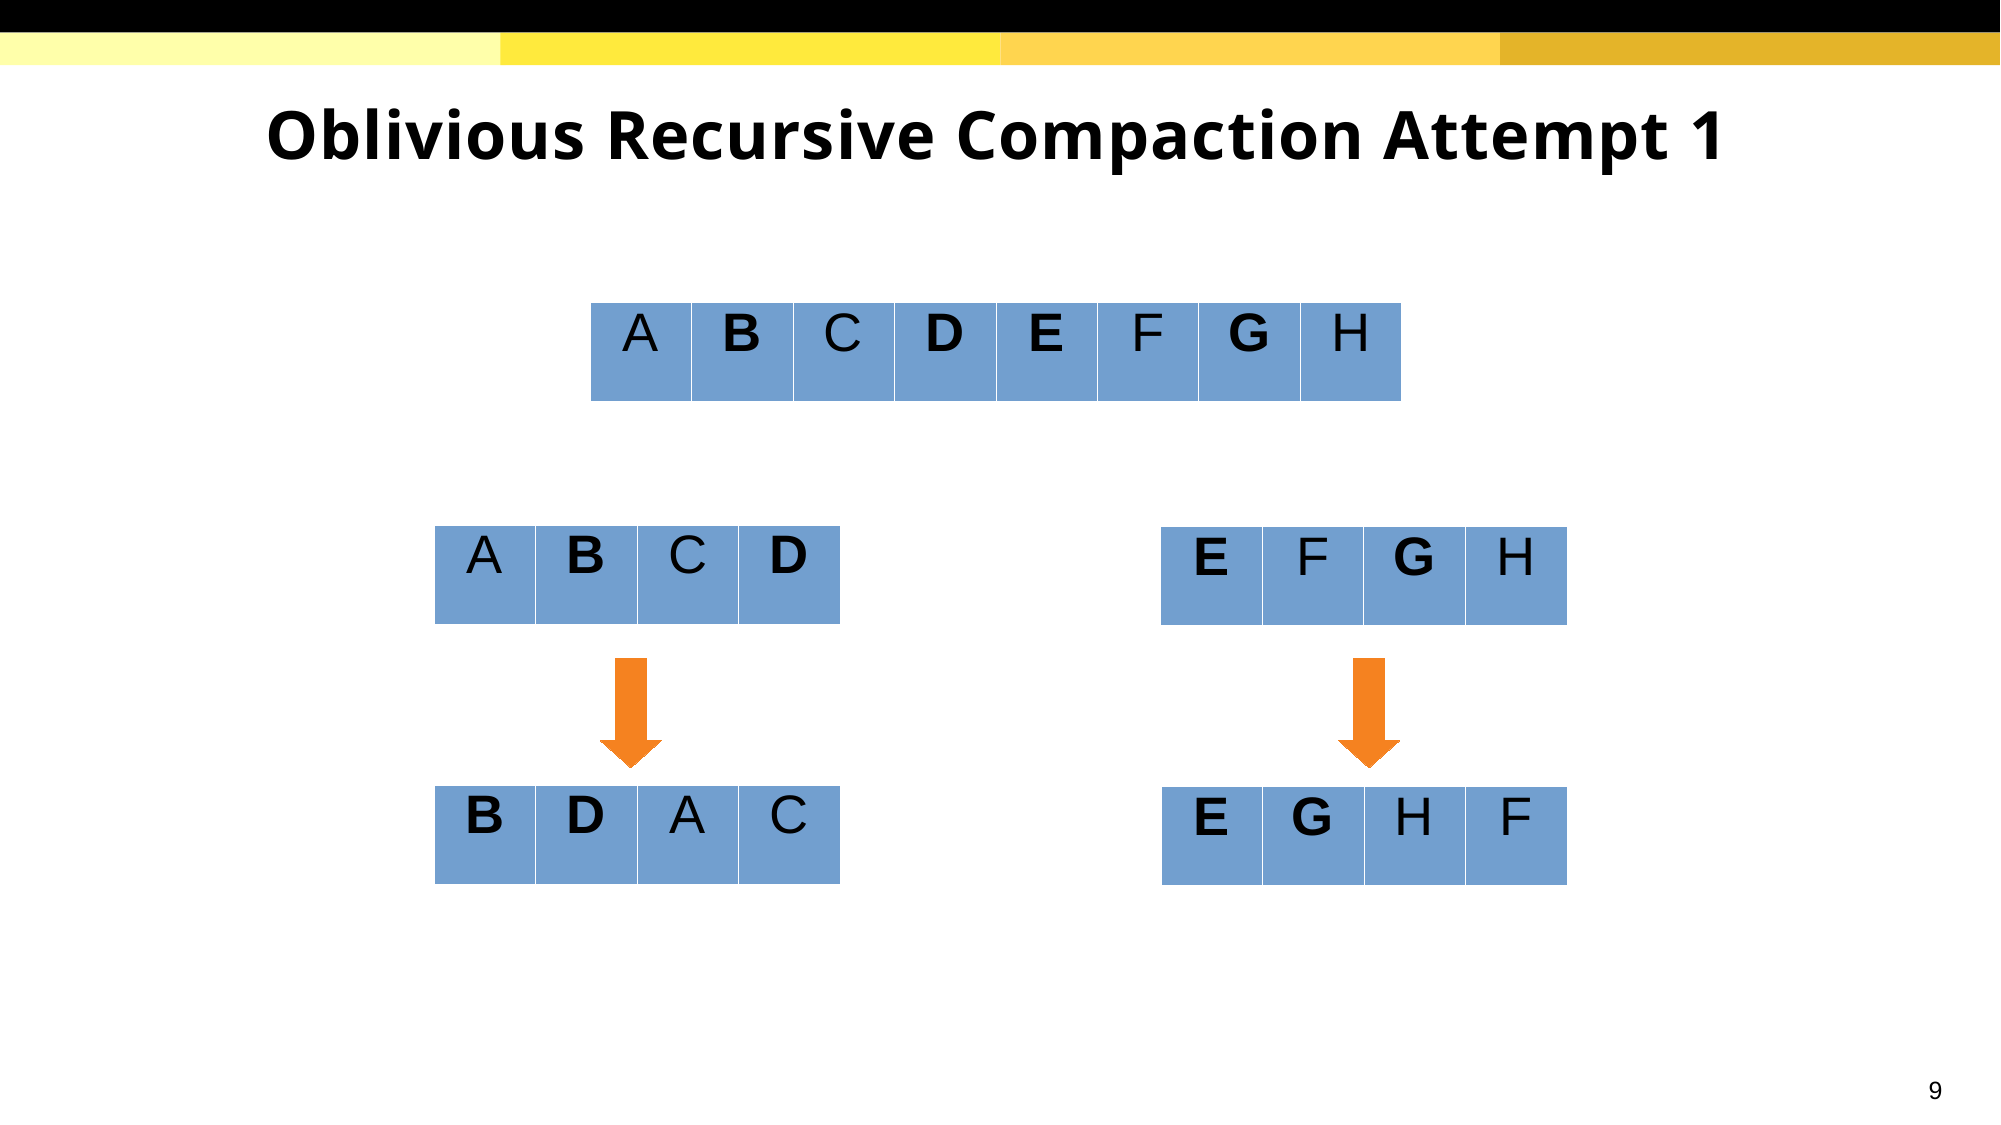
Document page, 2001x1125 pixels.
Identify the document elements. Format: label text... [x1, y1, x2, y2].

table_header F [1466, 787, 1567, 885]
table_header D [536, 786, 637, 884]
table_header G [1364, 527, 1465, 625]
text_box [1338, 658, 1400, 768]
table_header A [638, 786, 738, 884]
text_box 9 [1913, 1069, 1958, 1113]
table_header H [1365, 787, 1465, 885]
table_header C [739, 786, 840, 884]
title Oblivious Recursive Compaction Attempt 1 [48, 65, 1947, 213]
table_header D [895, 303, 996, 401]
table_header E [1162, 787, 1262, 885]
text_box [600, 658, 662, 768]
table_header H [1301, 303, 1401, 401]
table_header E [997, 303, 1097, 401]
table_header G [1263, 787, 1364, 885]
table_header H [1466, 527, 1567, 625]
table_header B [536, 526, 637, 624]
table_header C [794, 303, 894, 401]
table_header G [1199, 303, 1300, 401]
table_header D [739, 526, 840, 624]
table_header F [1098, 303, 1198, 401]
table_header A [435, 526, 535, 624]
table_header B [435, 786, 535, 884]
table_header E [1161, 527, 1262, 625]
table_header F [1263, 527, 1363, 625]
table_header C [638, 526, 738, 624]
table_header B [692, 303, 793, 401]
table_header A [591, 303, 691, 401]
